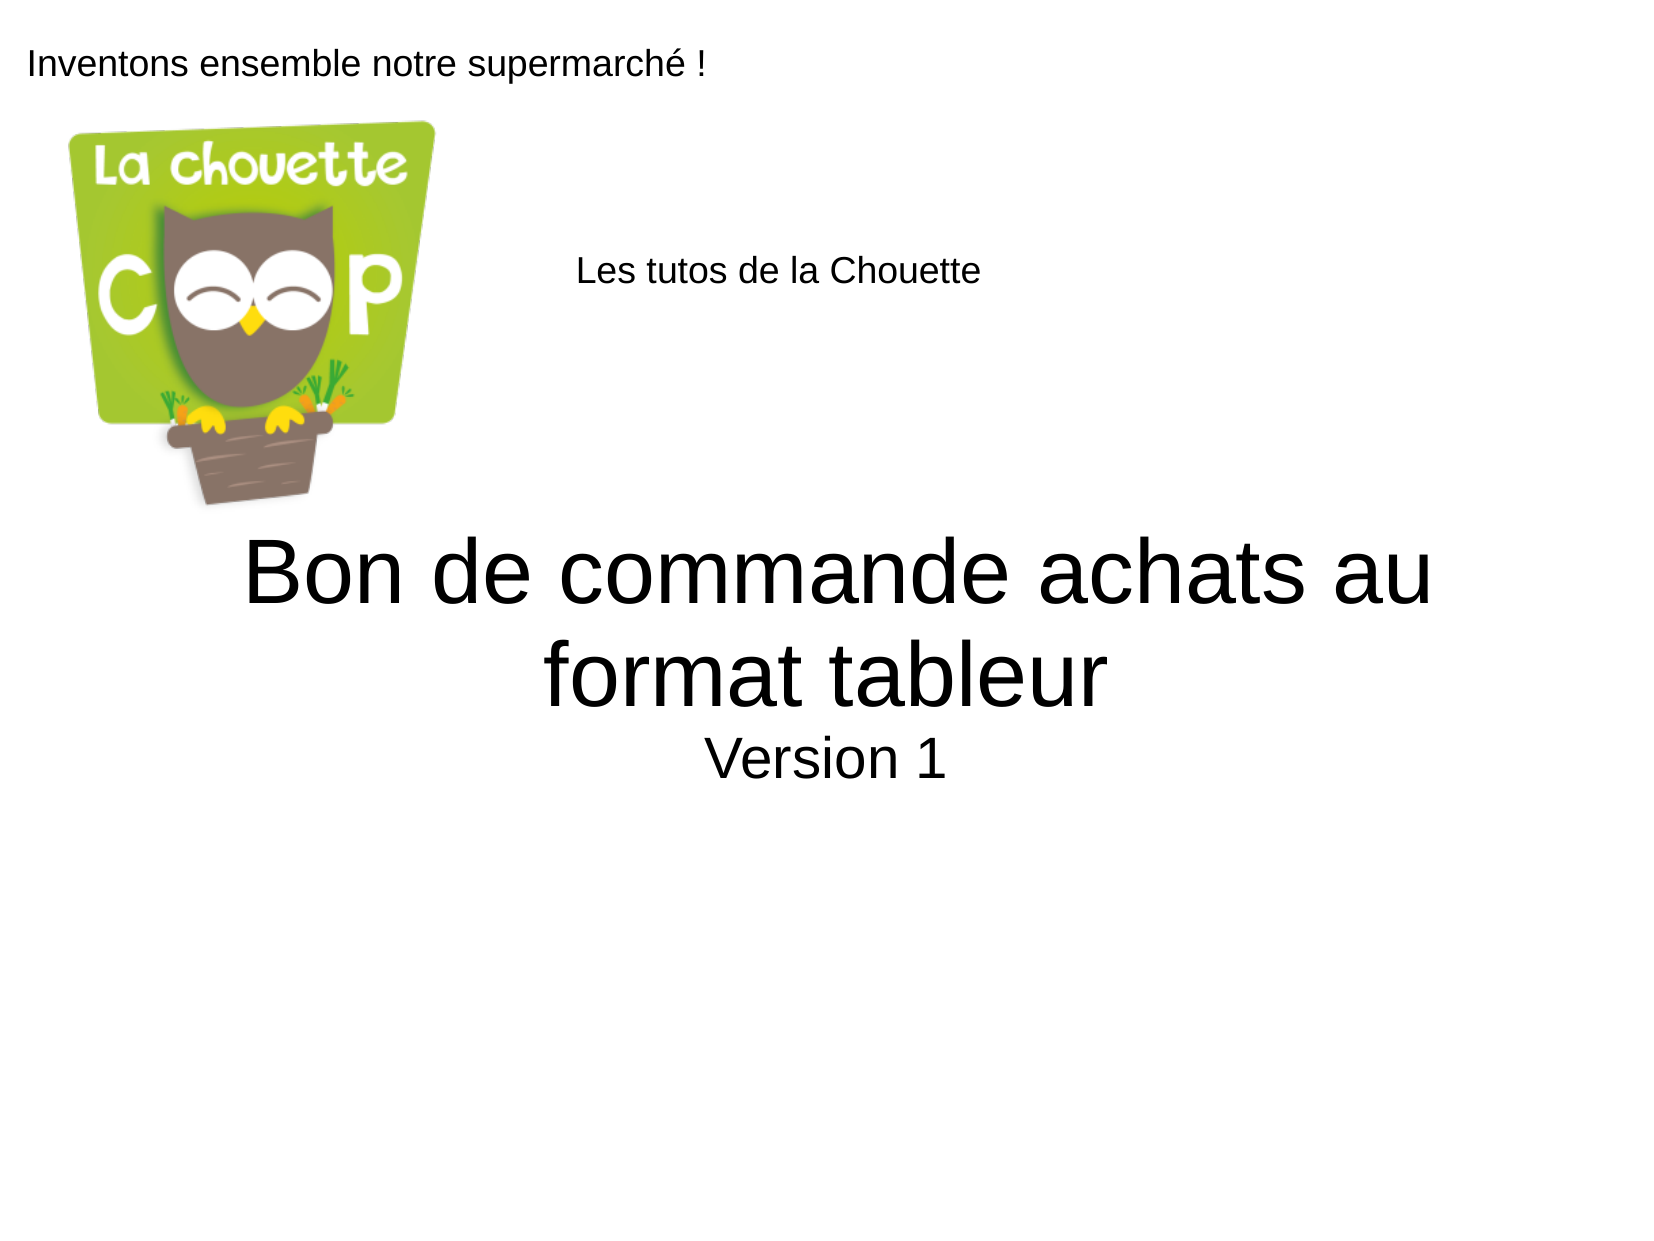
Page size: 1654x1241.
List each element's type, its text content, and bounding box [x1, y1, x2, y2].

picture [59, 106, 447, 514]
subtitle Bon de commande achats au format tableur Version 1 [82, 496, 1571, 815]
text_box Inventons ensemble notre supermarché ! [11, 35, 722, 93]
text_box Les tutos de la Chouette [561, 242, 1271, 299]
